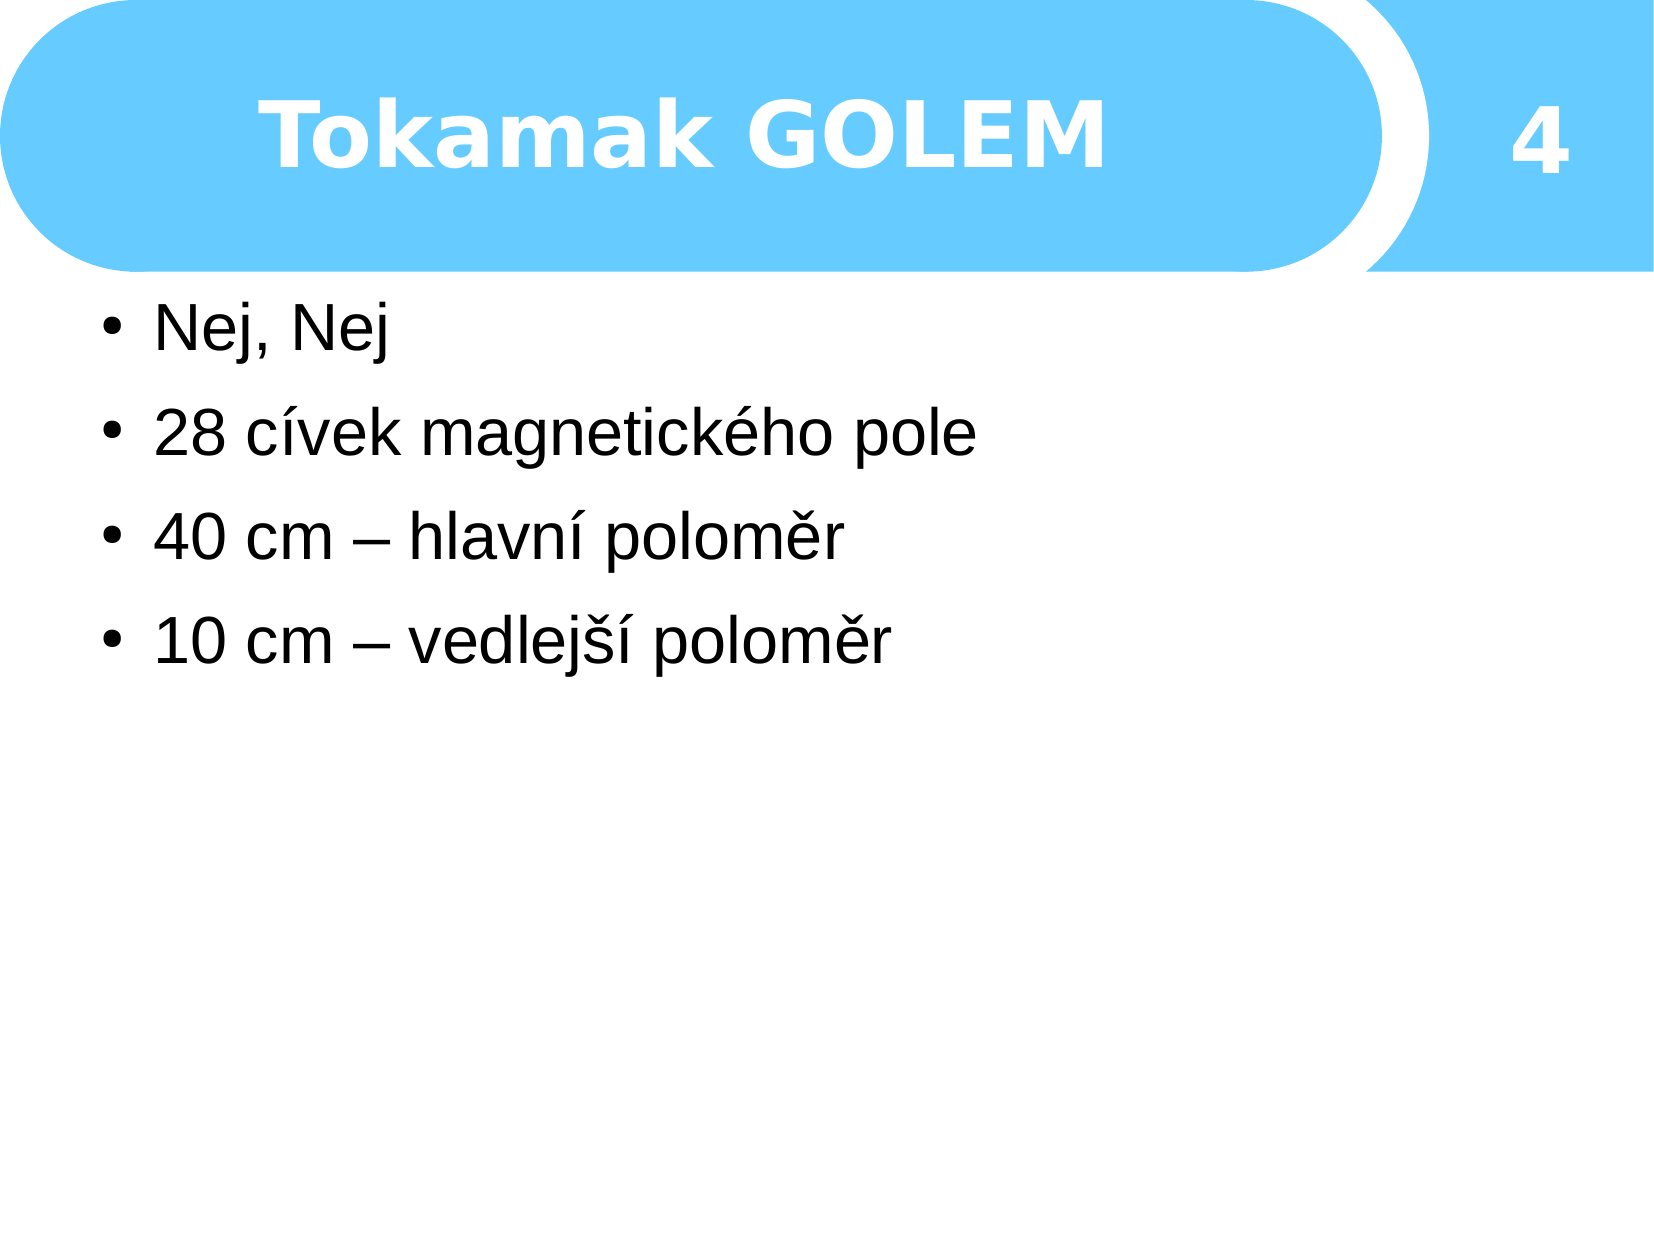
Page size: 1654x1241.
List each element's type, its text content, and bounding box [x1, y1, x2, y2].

list Nej, Nej 28 cívek magnetického pole 40 cm – hlavní poloměr 10 cm – vedlejší poloměr [82, 290, 1571, 1010]
title Tokamak GOLEM [118, 0, 1252, 272]
